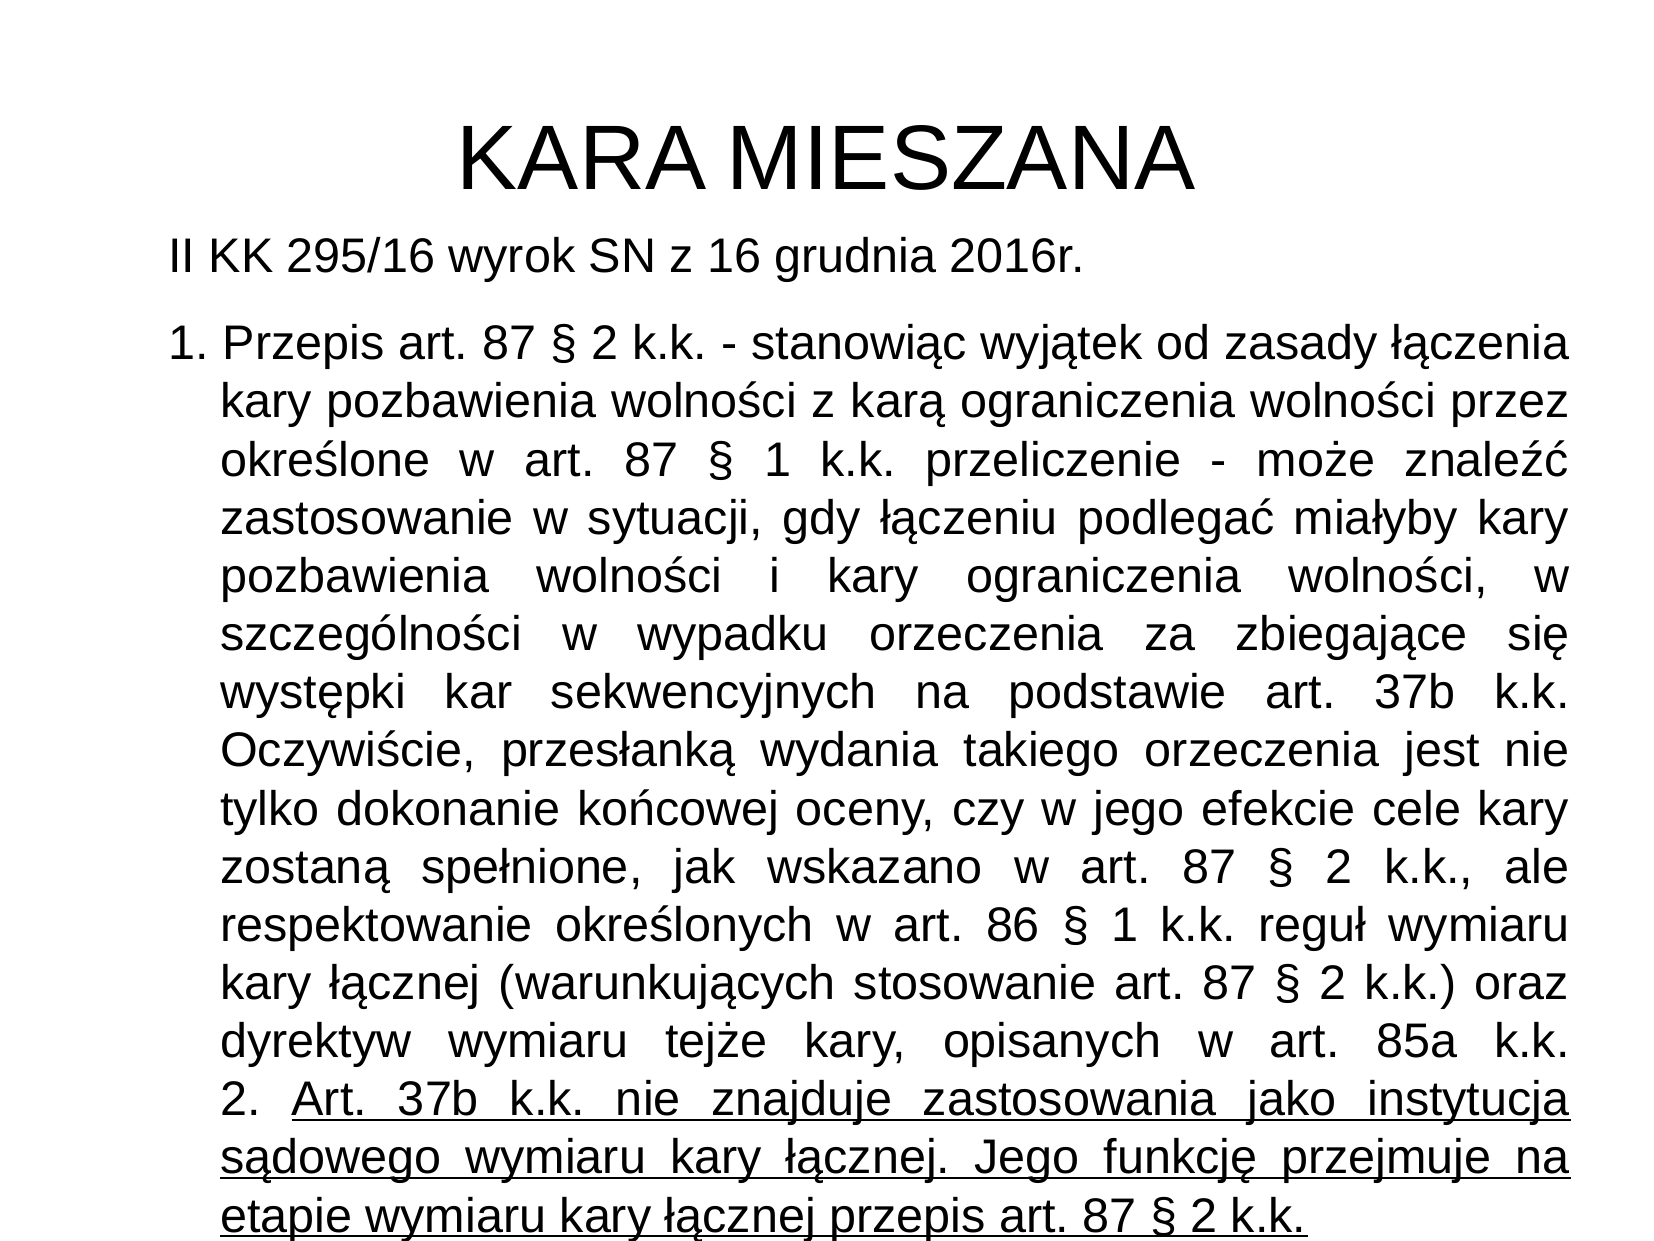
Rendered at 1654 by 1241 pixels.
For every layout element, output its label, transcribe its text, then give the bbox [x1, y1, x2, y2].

title KARA MIESZANA [82, 49, 1571, 224]
list II KK 295/16 wyrok SN z 16 grudnia 2016r. 1. Przepis art. 87 § 2 k.k. - stanowiąc wyjątek od zasady łączenia kary pozbawienia wolności z karą ograniczenia wolności przez określone w art. 87 § 1 k.k. przeliczenie - może znaleźć zastosowanie w sytuacji, gdy łączeniu podlegać miałyby kary pozbawienia wolności i kary ograniczenia wolności, w szczególności w wypadku orzeczenia za zbiegające się występki kar sekwencyjnych na podstawie art. 37b k.k. Oczywiście, przesłanką wydania takiego orzeczenia jest nie tylko dokonanie końcowej oceny, czy w jego efekcie cele kary zostaną spełnione, jak wskazano w art. 87 § 2 k.k., ale respektowanie określonych w art. 86 § 1 k.k. reguł wymiaru kary łącznej (warunkujących stosowanie art. 87 § 2 k.k.) oraz dyrektyw wymiaru tejże kary, opisanych w art. 85a k.k. 2. Art. 37b k.k. nie znajduje zastosowania jako instytucja sądowego wymiaru kary łącznej. Jego funkcję przejmuje na etapie wymiaru kary łącznej przepis art. 87 § 2 k.k. [82, 224, 1571, 1241]
